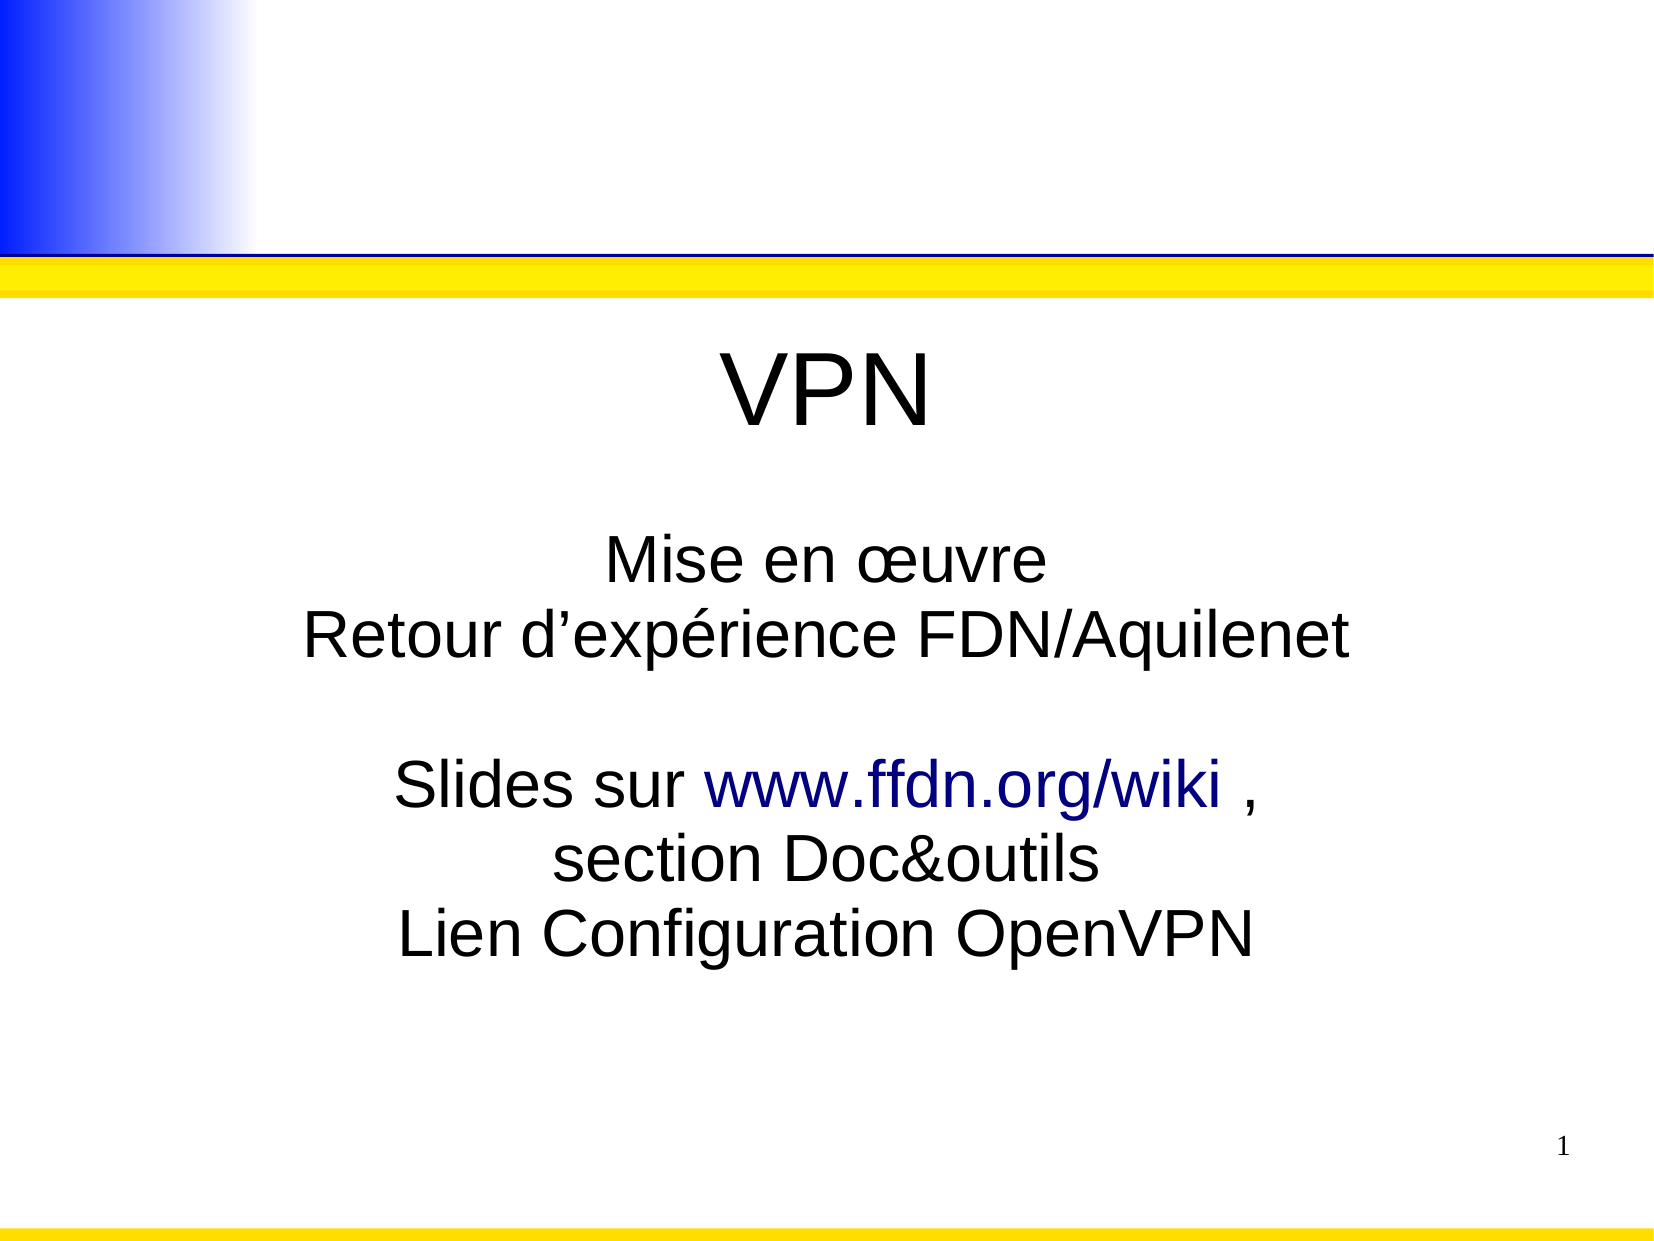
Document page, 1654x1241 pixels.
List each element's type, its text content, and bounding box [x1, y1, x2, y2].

subtitle VPN Mise en œuvre Retour d’expérience FDN/Aquilenet Slides sur www.ffdn.org/wiki , section Doc&outils Lien Configuration OpenVPN [82, 307, 1571, 996]
